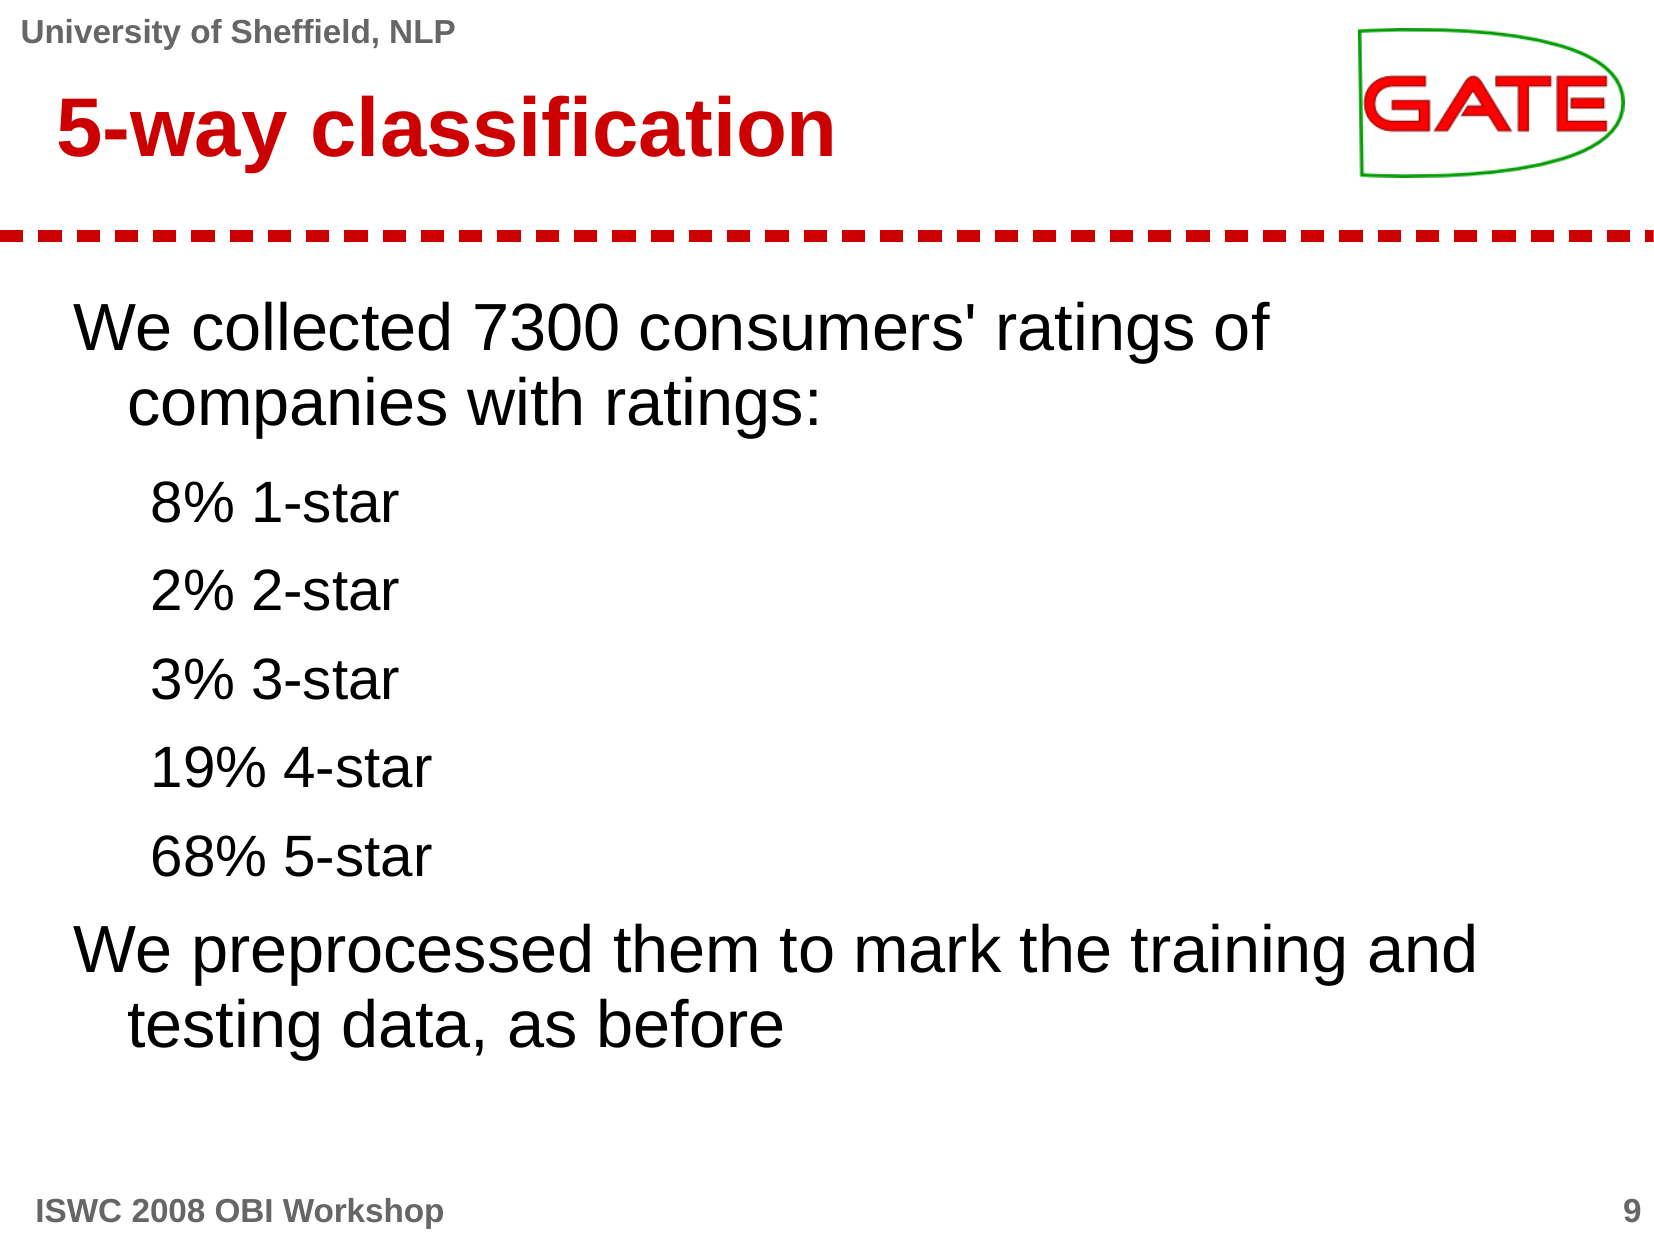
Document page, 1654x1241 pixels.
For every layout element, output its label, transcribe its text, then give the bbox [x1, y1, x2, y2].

picture [1358, 28, 1625, 178]
title 5-way classification [56, 56, 1120, 200]
list We collected 7300 consumers' ratings of companies with ratings: 8% 1-star 2% 2-star 3% 3-star 19% 4-star 68% 5-star We preprocessed them to mark the training and testing data, as before [56, 290, 1598, 1094]
